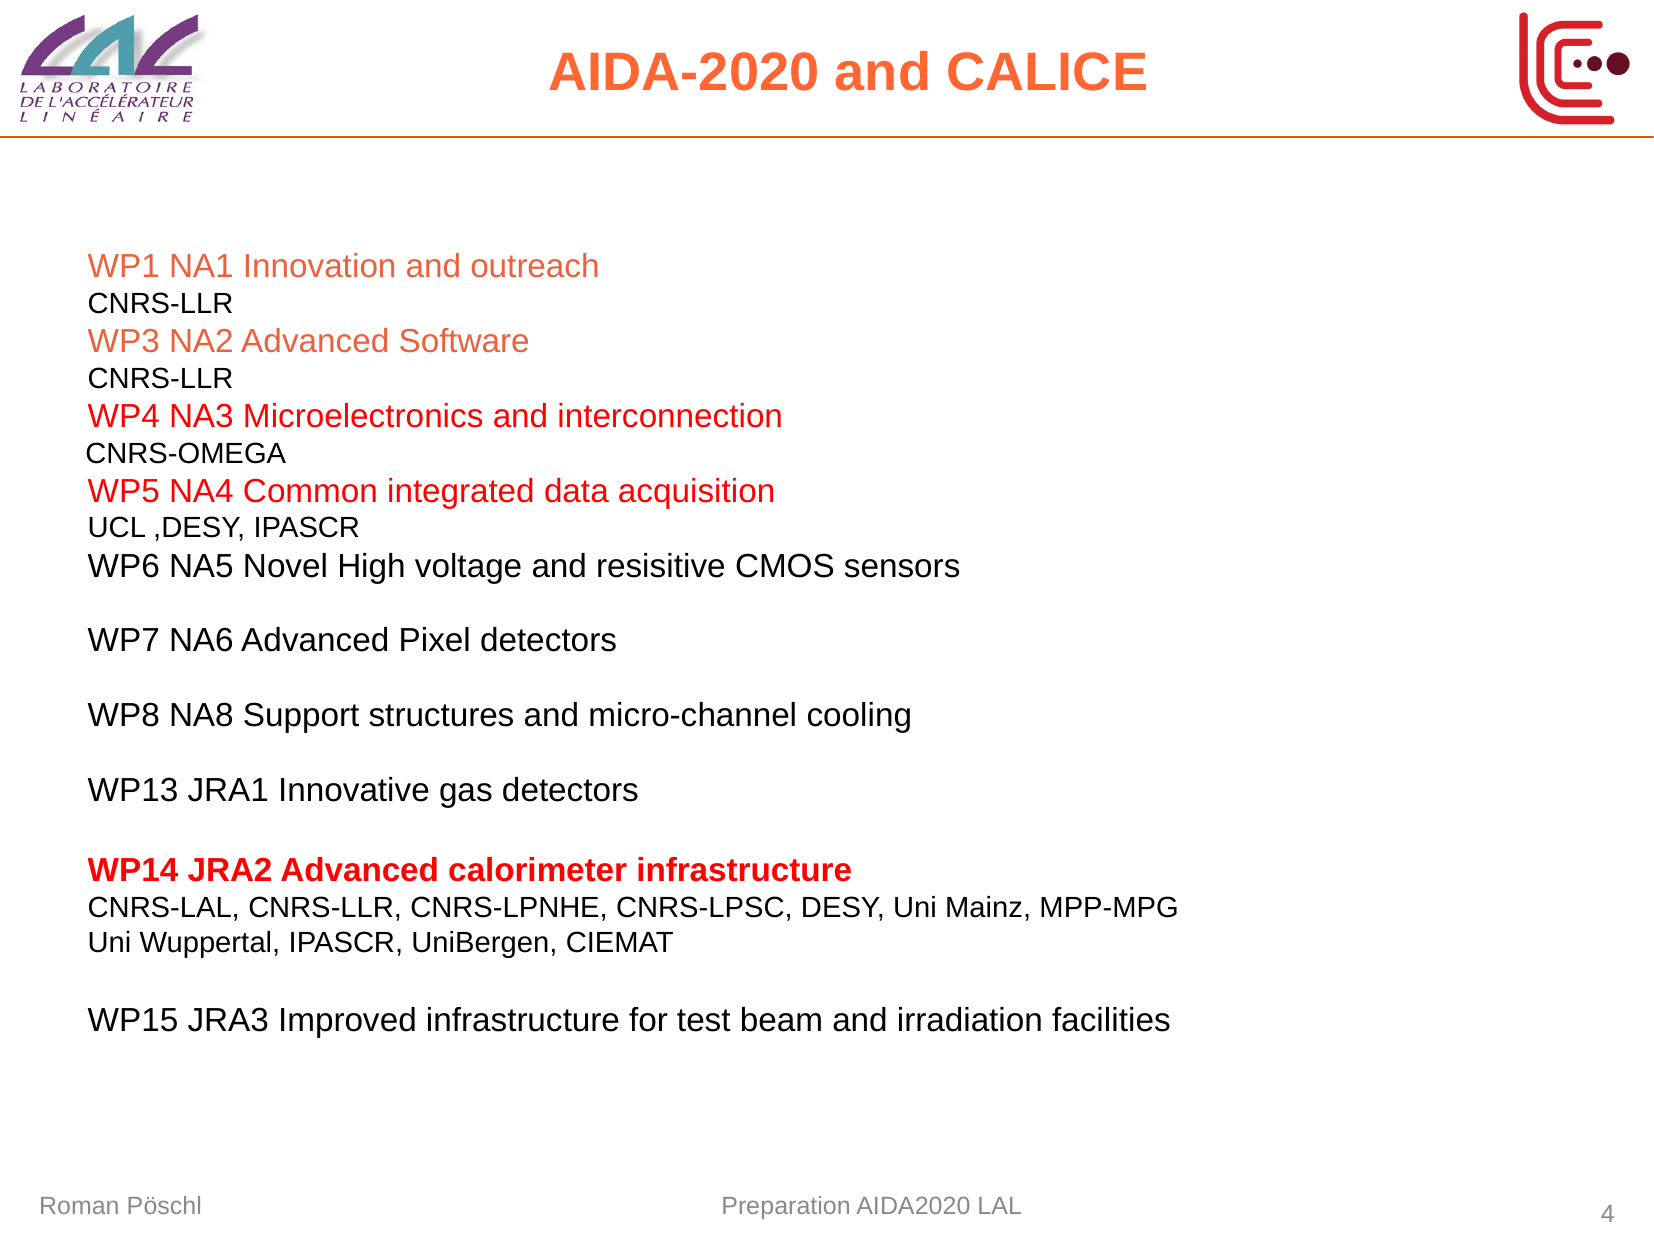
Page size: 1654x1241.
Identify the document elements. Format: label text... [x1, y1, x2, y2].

title AIDA-2020 and CALICE [104, 29, 1593, 113]
picture [15, 10, 211, 125]
text_box WP1 NA1 Innovation and outreach CNRS-LLR WP3 NA2 Advanced Software CNRS-LLR WP4 NA3 Microelectronics and interconnection CNRS-OMEGA WP5 NA4 Common integrated data acquisition UCL ,DESY, IPASCR WP6 NA5 Novel High voltage and resisitive CMOS sensors WP7 NA6 Advanced Pixel detectors WP8 NA8 Support structures and micro-channel cooling WP13 JRA1 Innovative gas detectors WP14 JRA2 Advanced calorimeter infrastructure CNRS-LAL, CNRS-LLR, CNRS-LPNHE, CNRS-LPSC, DESY, Uni Mainz, MPP-MPG Uni Wuppertal, IPASCR, UniBergen, CIEMAT WP15 JRA3 Improved infrastructure for test beam and irradiation facilities [37, 161, 1576, 1106]
picture [1508, 2, 1641, 135]
